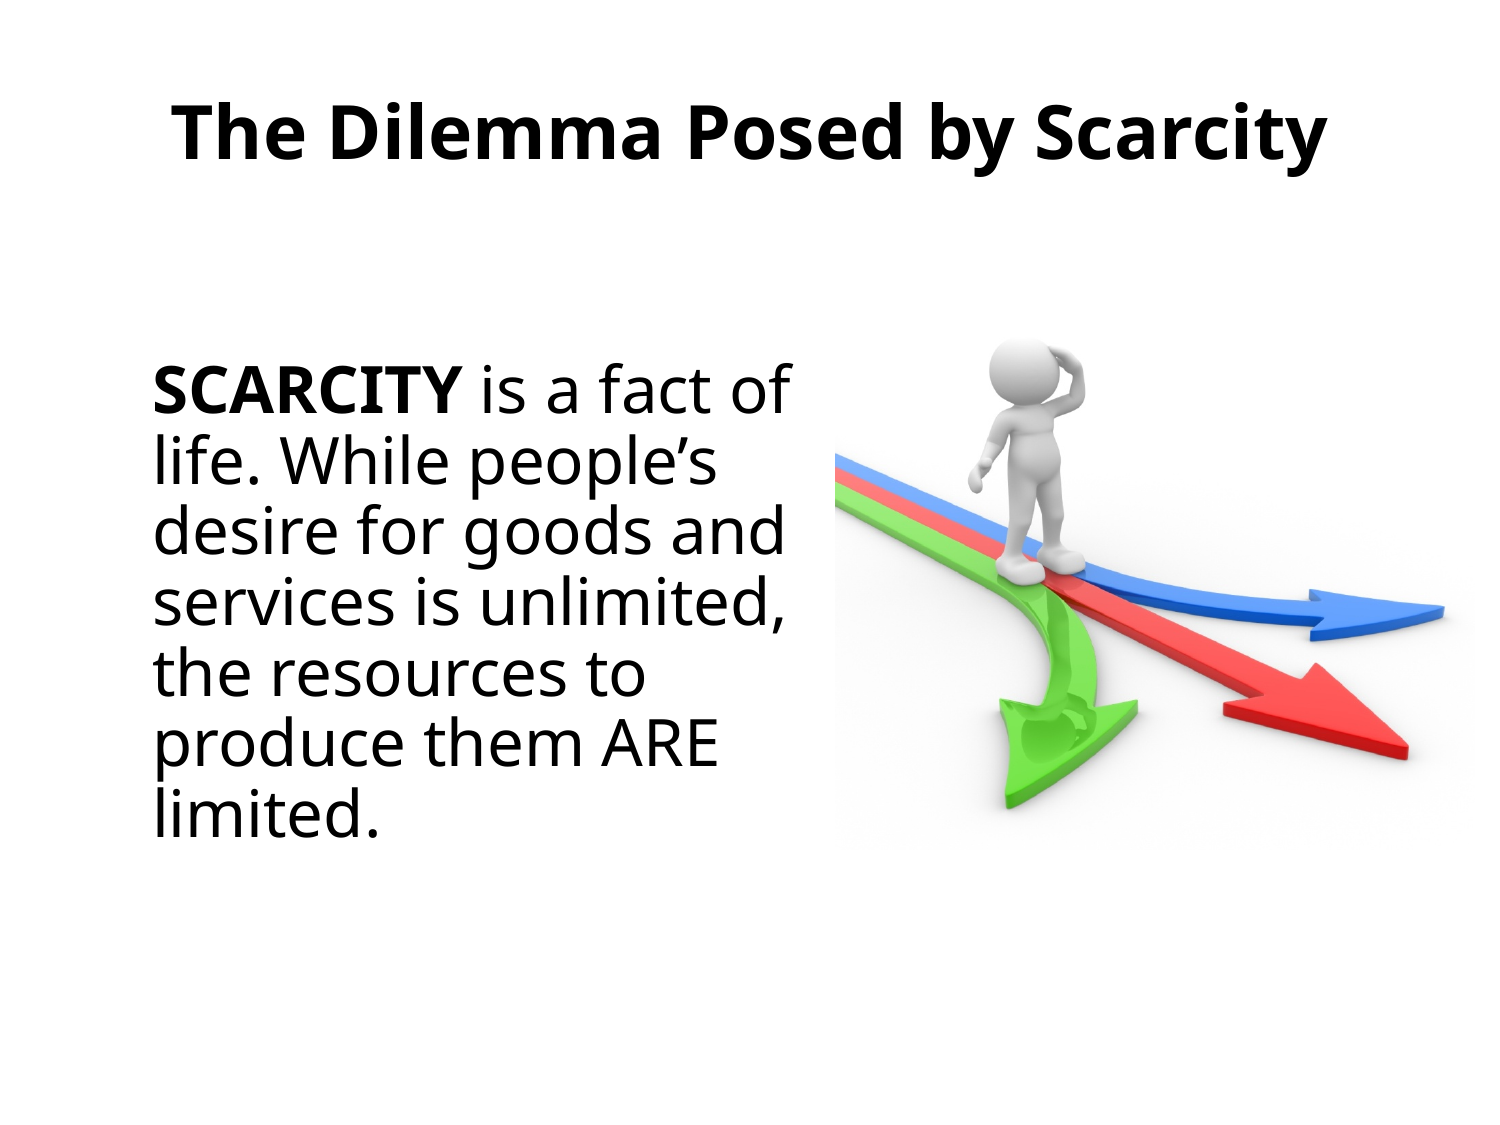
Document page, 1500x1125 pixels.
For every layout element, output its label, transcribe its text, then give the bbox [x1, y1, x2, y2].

list SCARCITY is a fact of life. While people’s desire for goods and services is unlimited, the resources to produce them ARE limited. [137, 350, 850, 863]
title The Dilemma Posed by Scarcity [75, 87, 1425, 175]
picture [835, 310, 1475, 850]
